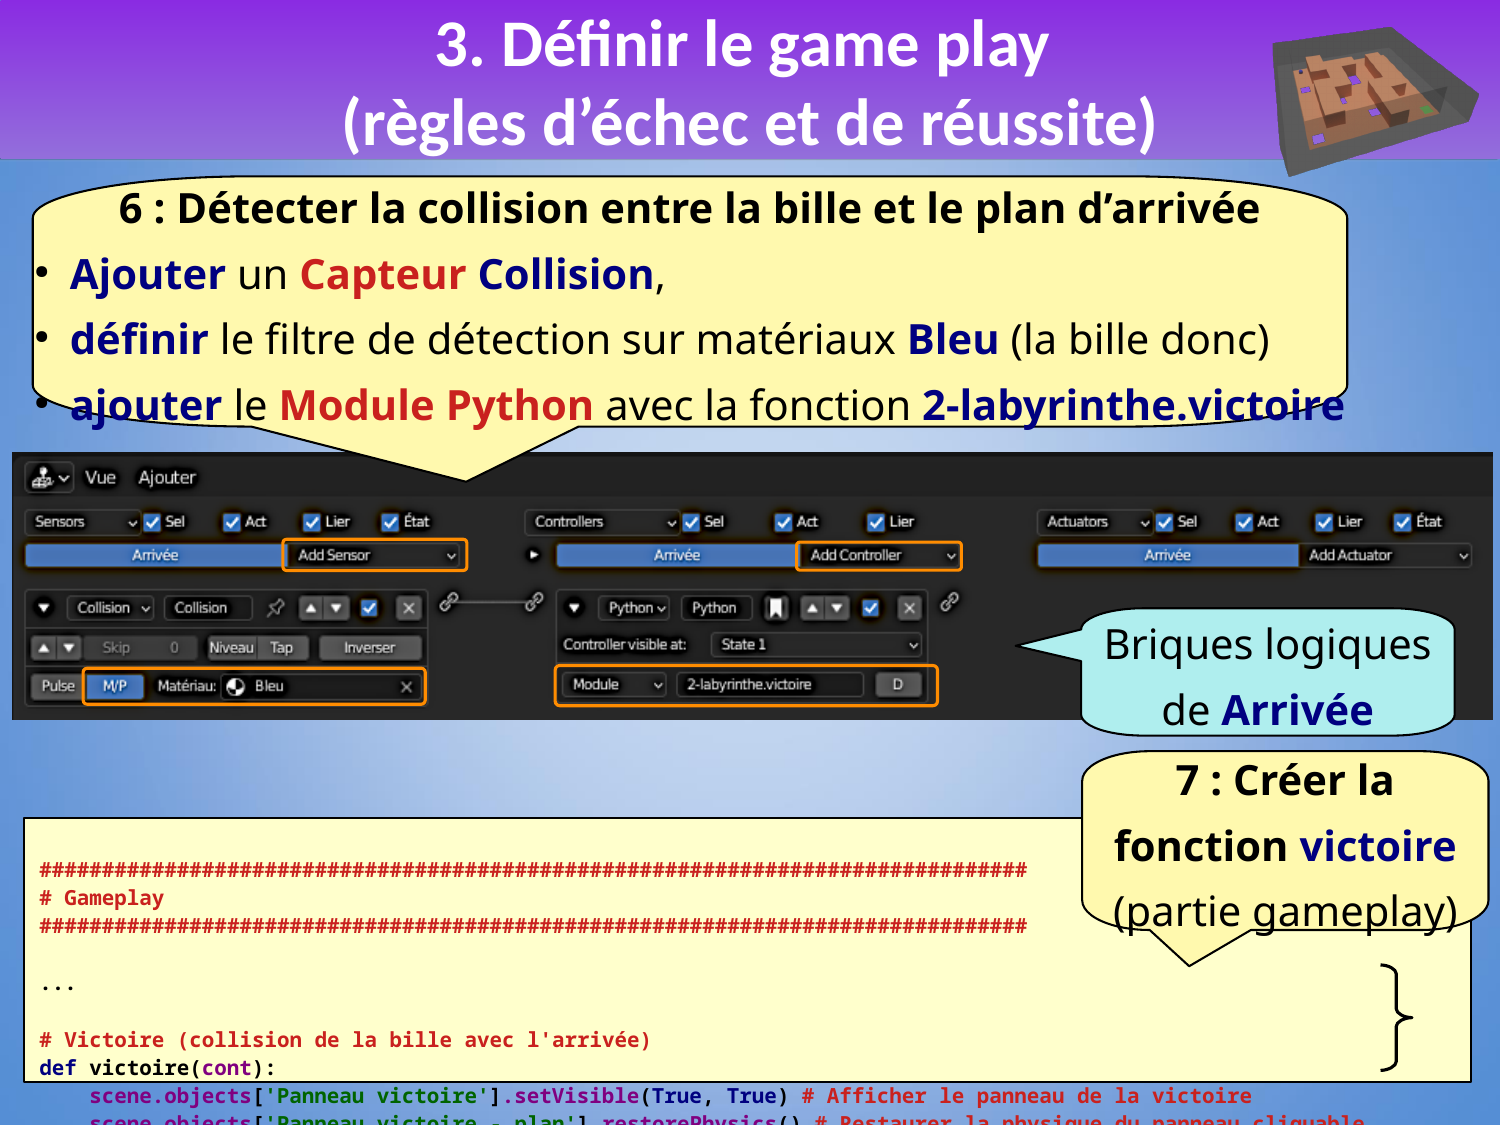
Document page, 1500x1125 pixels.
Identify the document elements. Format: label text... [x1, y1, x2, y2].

text_box Briques logiques de Arrivée [1015, 608, 1455, 736]
text_box ############################################################################### # Gameplay ############################################################################### ... # Victoire (collision de la bille avec l'arrivée) def victoire(cont): scene.objects['Panneau victoire'].setVisible(True, True) # Afficher le panneau de la victoire scene.objects['Panneau victoire - plan'].restorePhysics() # Restaurer la physique du panneau cliquable [23, 818, 1471, 1082]
text_box 6 : Détecter la collision entre la bille et le plan d’arrivée Ajouter un Capteur Collision, définir le filtre de détection sur matériaux Bleu (la bille donc) ajouter le Module Python avec la fonction 2-labyrinthe.victoire [32, 176, 1348, 482]
text_box 7 : Créer la fonction victoire (partie gameplay) [1082, 751, 1489, 967]
text_box 3. Définir le game play (règles d’échec et de réussite) [0, 0, 1500, 159]
picture [0, 27, 1500, 1125]
